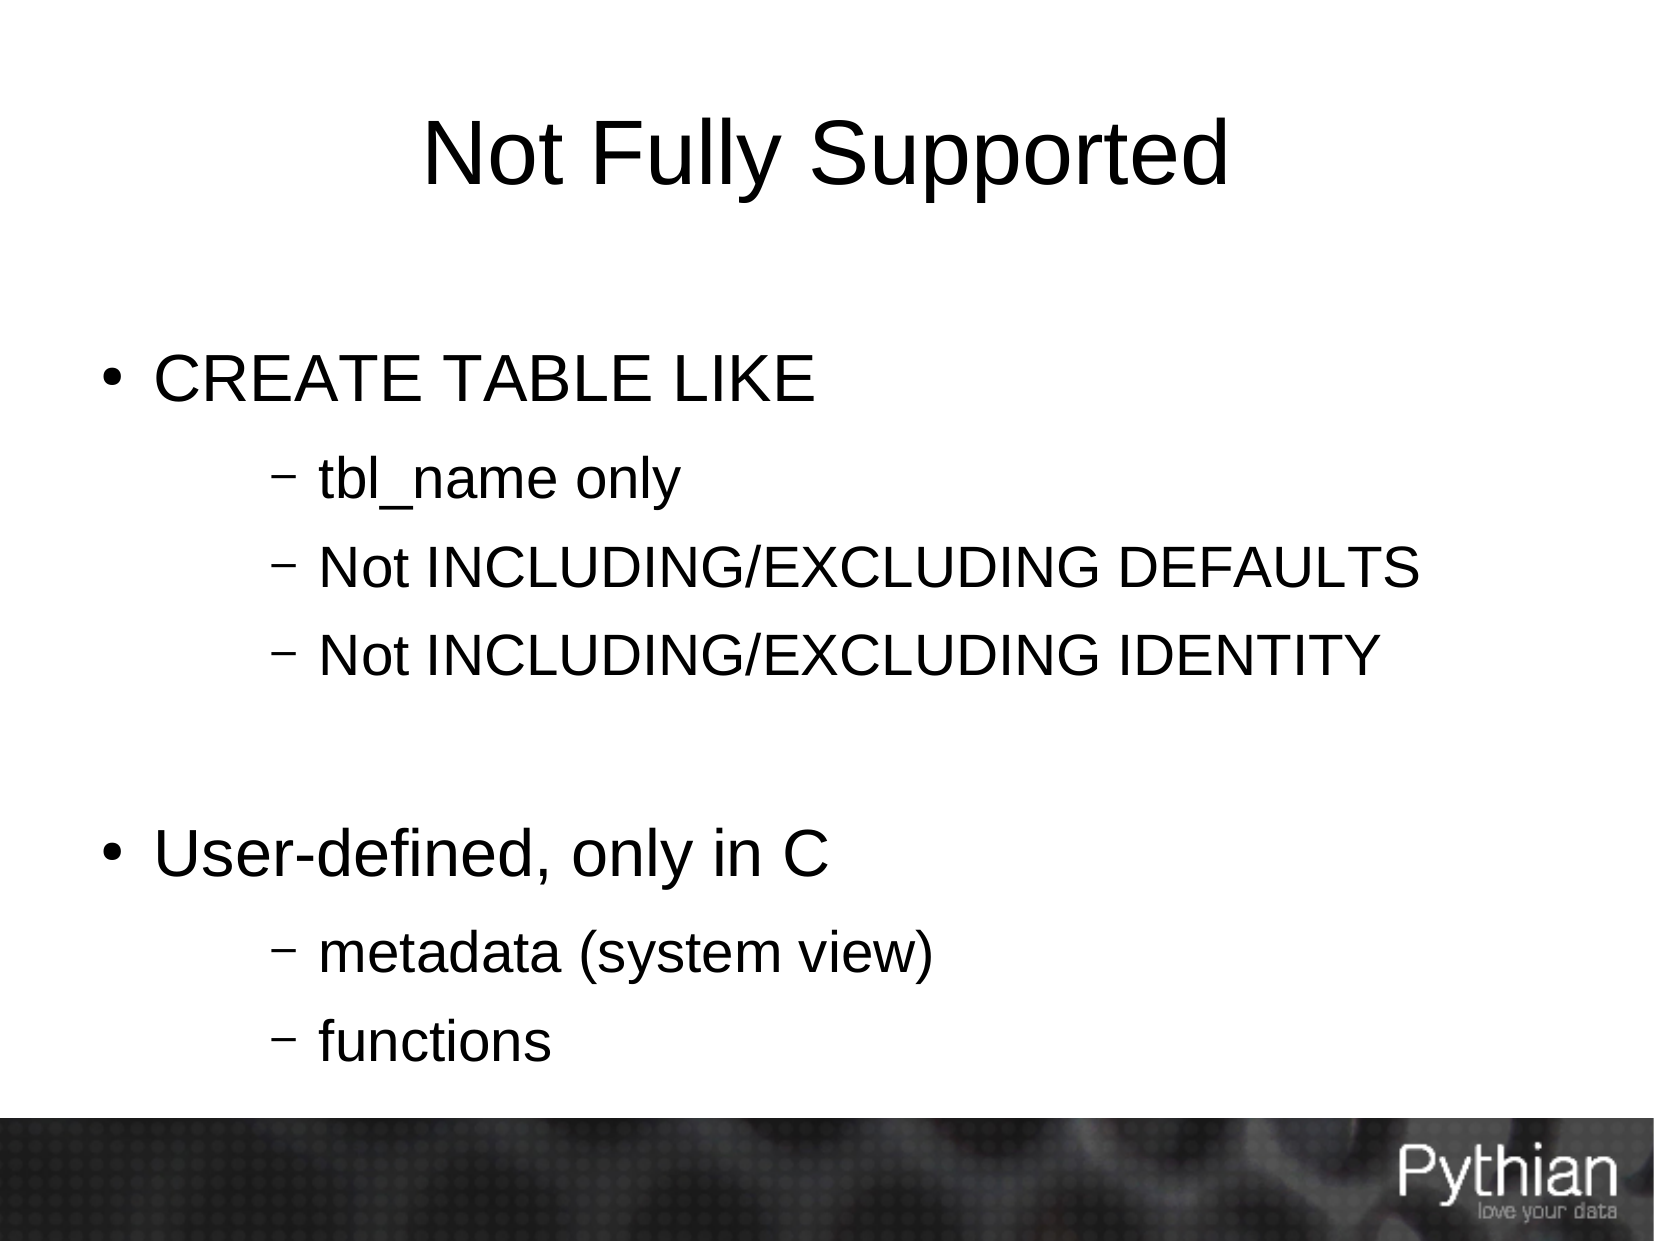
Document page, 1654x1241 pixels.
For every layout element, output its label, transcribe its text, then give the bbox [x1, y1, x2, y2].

list CREATE TABLE LIKE tbl_name only Not INCLUDING/EXCLUDING DEFAULTS Not INCLUDING/EXCLUDING IDENTITY User-defined, only in C metadata (system view) functions [82, 237, 1571, 1073]
picture [0, 1118, 1654, 1241]
title Not Fully Supported [82, 49, 1571, 237]
